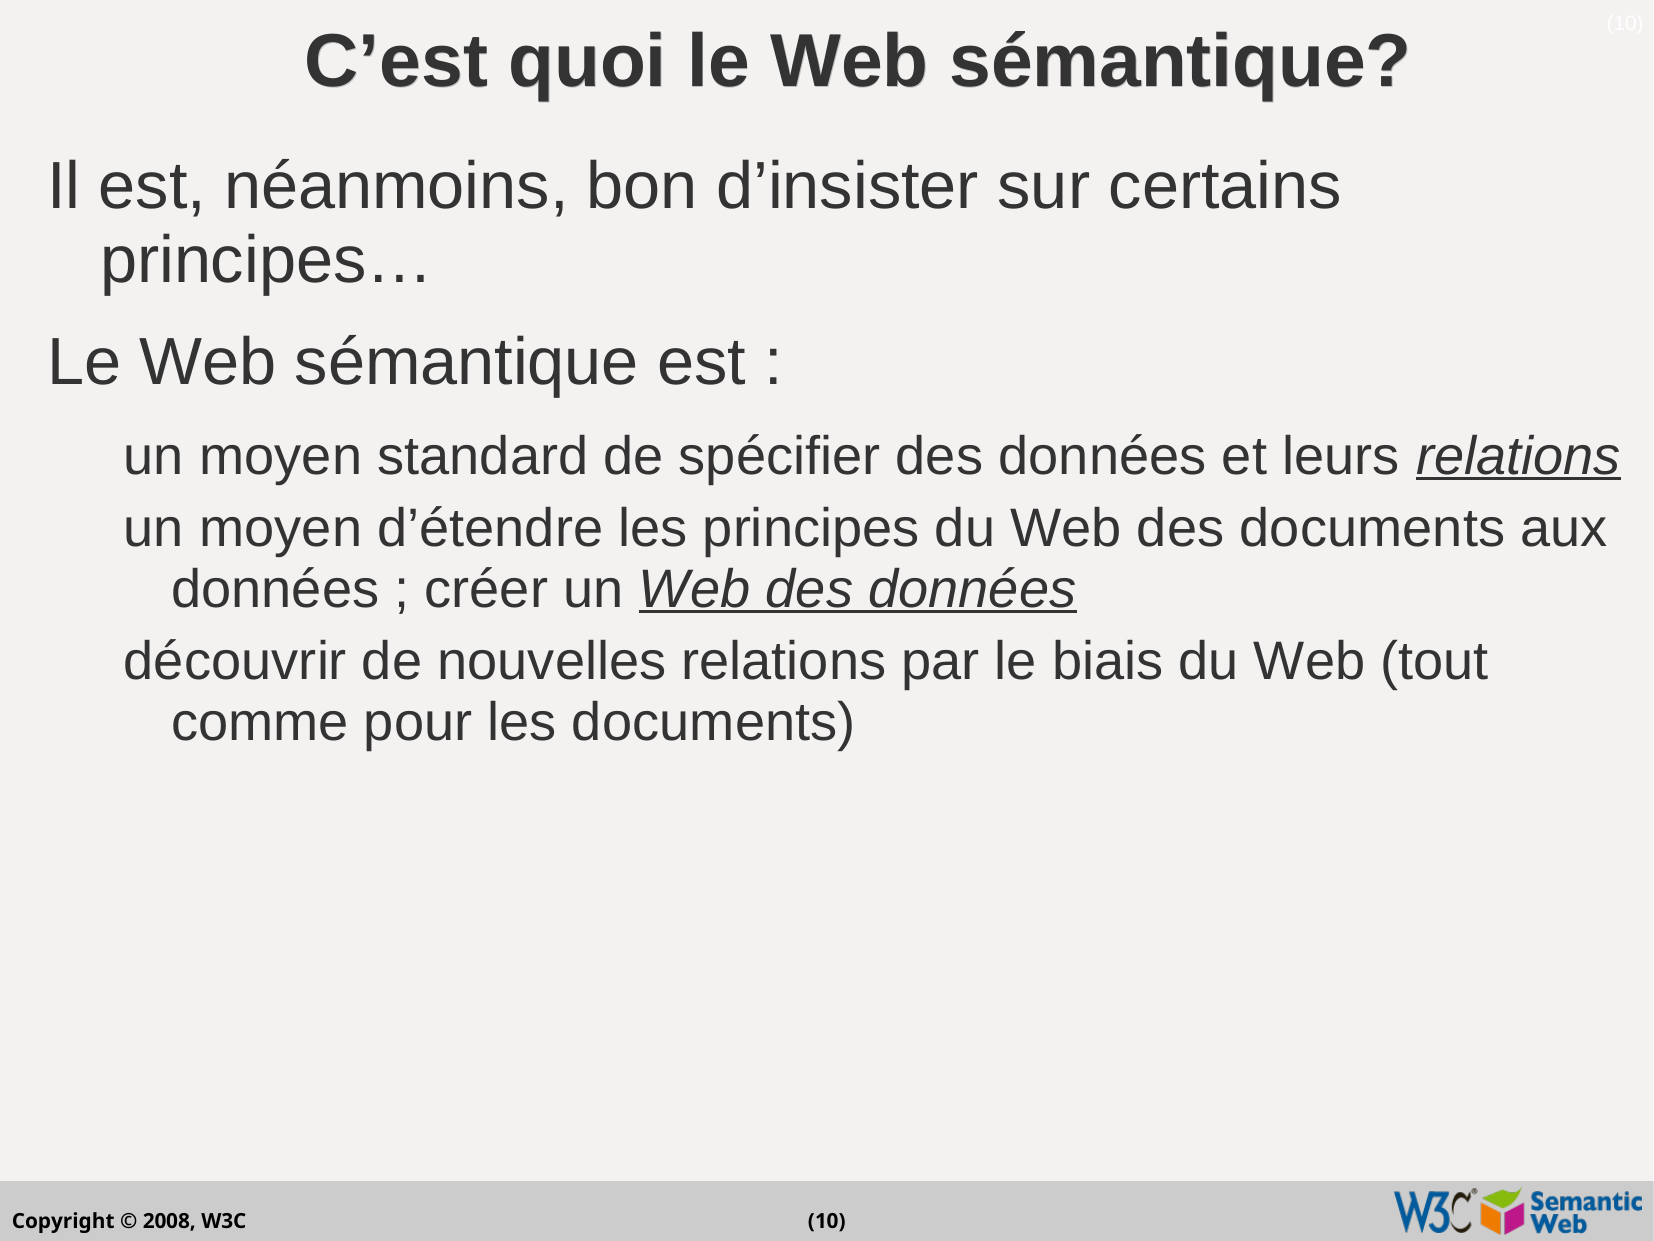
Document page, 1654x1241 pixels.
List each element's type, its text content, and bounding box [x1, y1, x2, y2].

list Il est, néanmoins, bon d’insister sur certains principes… Le Web sémantique est : un moyen standard de spécifier des données et leurs relations un moyen d’étendre les principes du Web des documents aux données ; créer un Web des données découvrir de nouvelles relations par le biais du Web (tout comme pour les documents) [29, 147, 1624, 1119]
picture [1394, 1185, 1642, 1235]
title C’est quoi le Web sémantique? [63, 7, 1654, 111]
